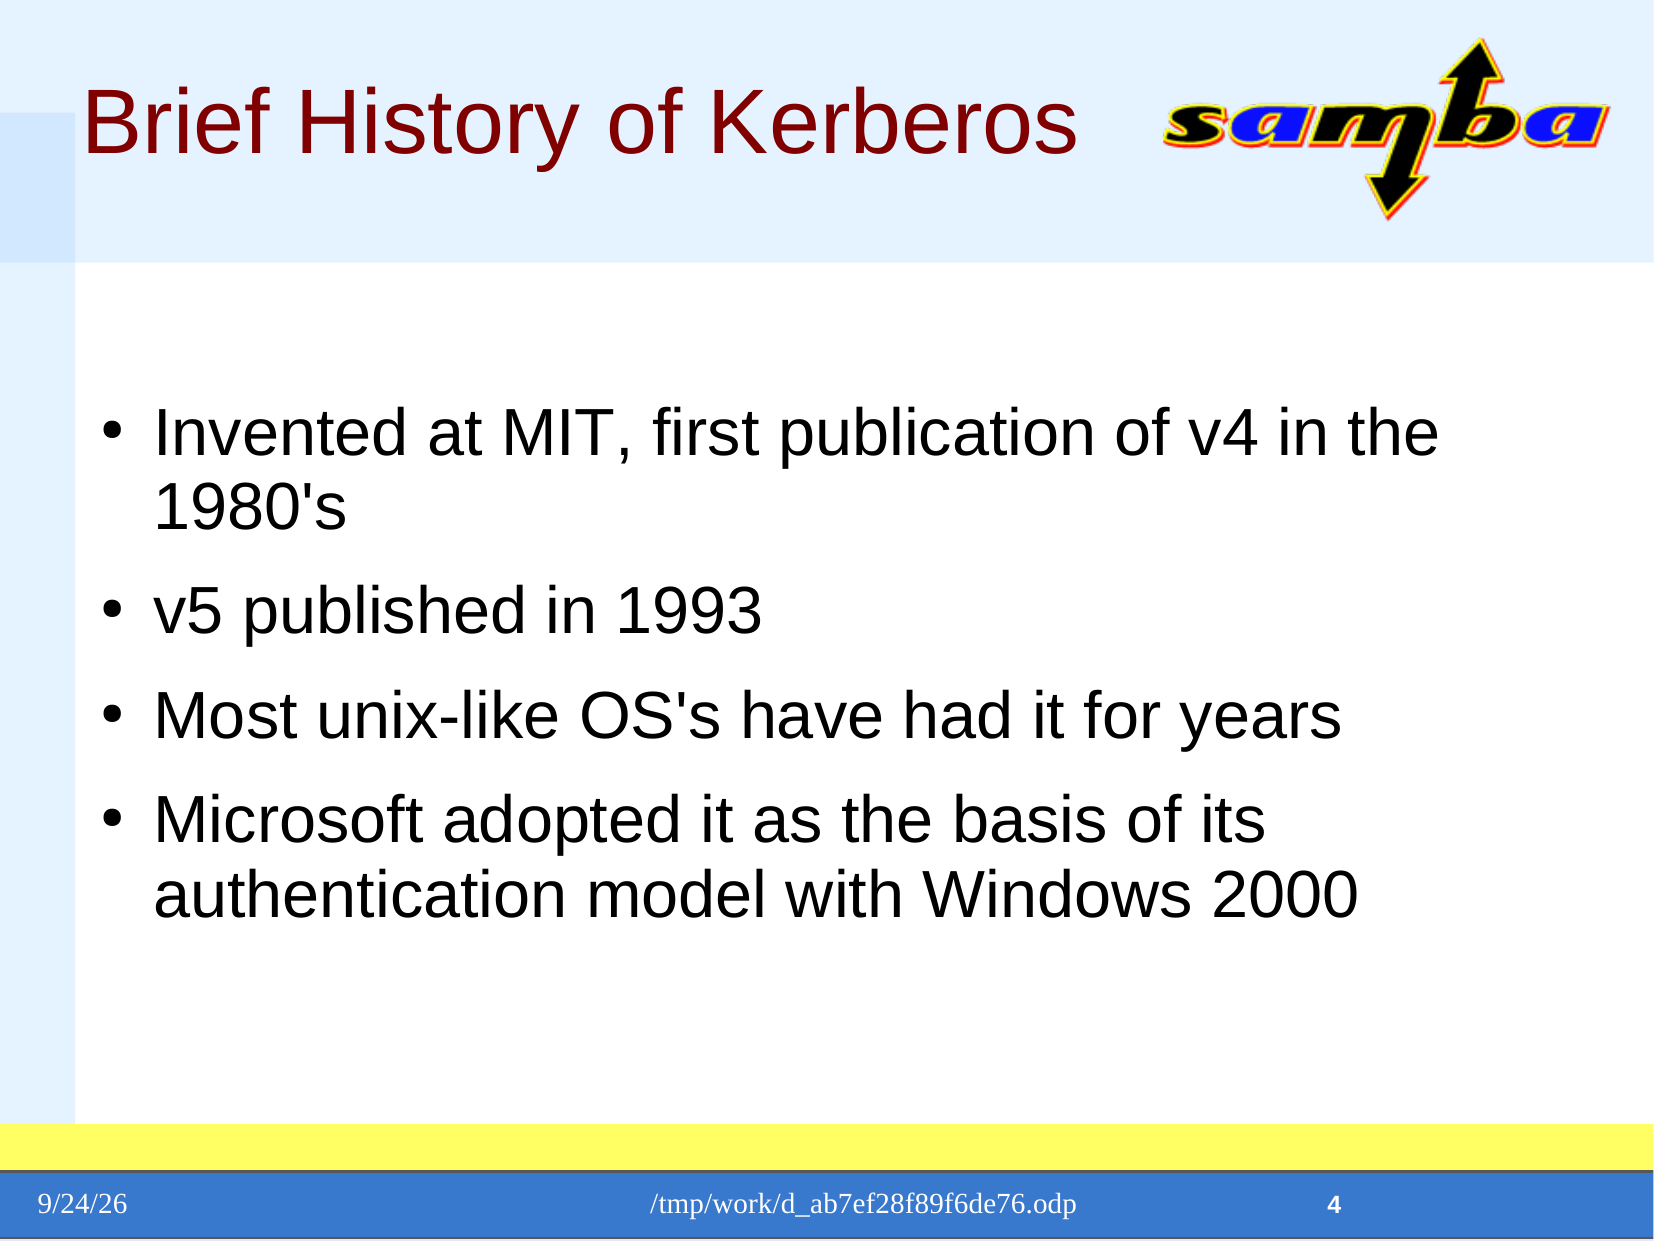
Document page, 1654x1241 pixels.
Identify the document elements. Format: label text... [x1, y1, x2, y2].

title Brief History of Kerberos [0, 7, 1163, 238]
picture [1163, 37, 1613, 225]
list Invented at MIT, first publication of v4 in the 1980's v5 published in 1993 Most unix-like OS's have had it for years Microsoft adopted it as the basis of its authentication model with Windows 2000 [82, 290, 1571, 1073]
picture [793, 1227, 799, 1238]
picture [0, 1124, 1654, 1241]
